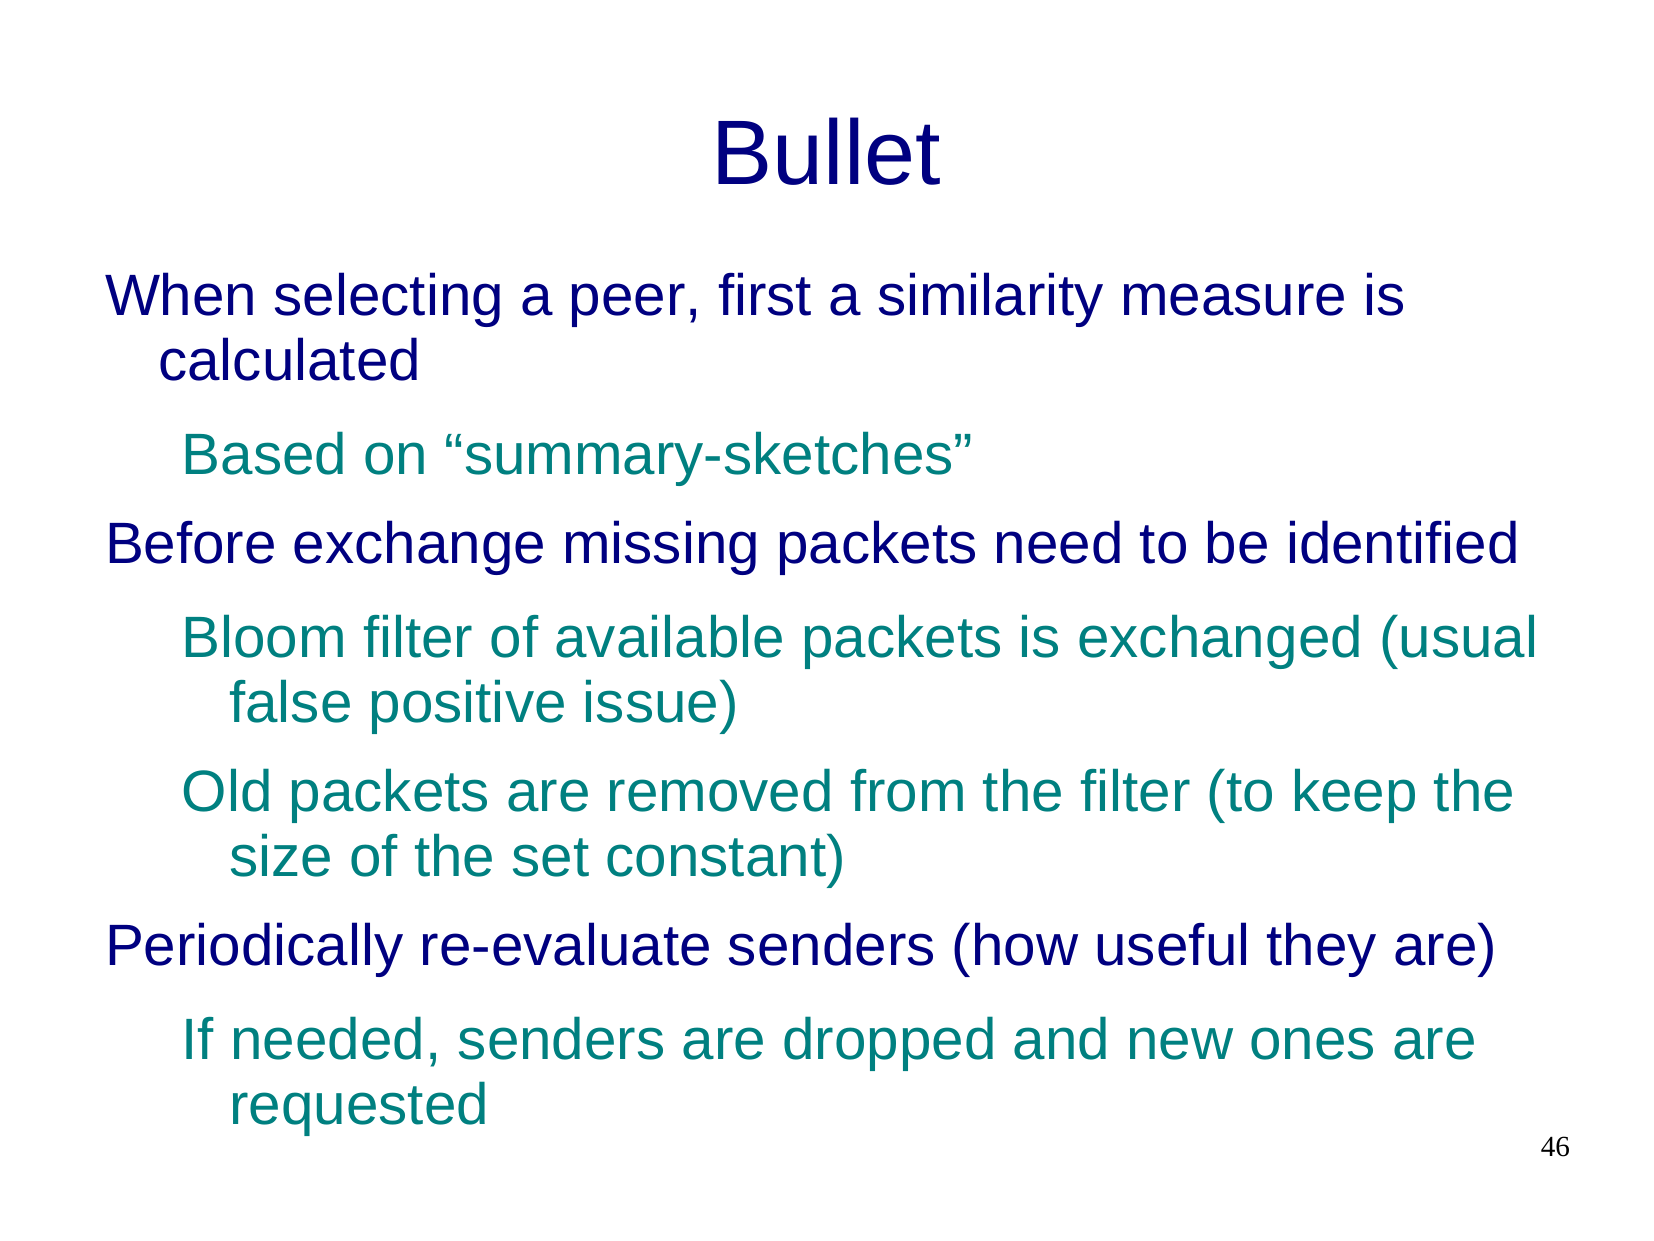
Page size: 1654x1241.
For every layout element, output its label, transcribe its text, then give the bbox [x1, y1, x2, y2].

title Bullet [82, 49, 1571, 257]
list When selecting a peer, first a similarity measure is calculated Based on “summary-sketches” Before exchange missing packets need to be identified Bloom filter of available packets is exchanged (usual false positive issue) Old packets are removed from the filter (to keep the size of the set constant) Periodically re-evaluate senders (how useful they are) If needed, senders are dropped and new ones are requested [87, 262, 1576, 1135]
